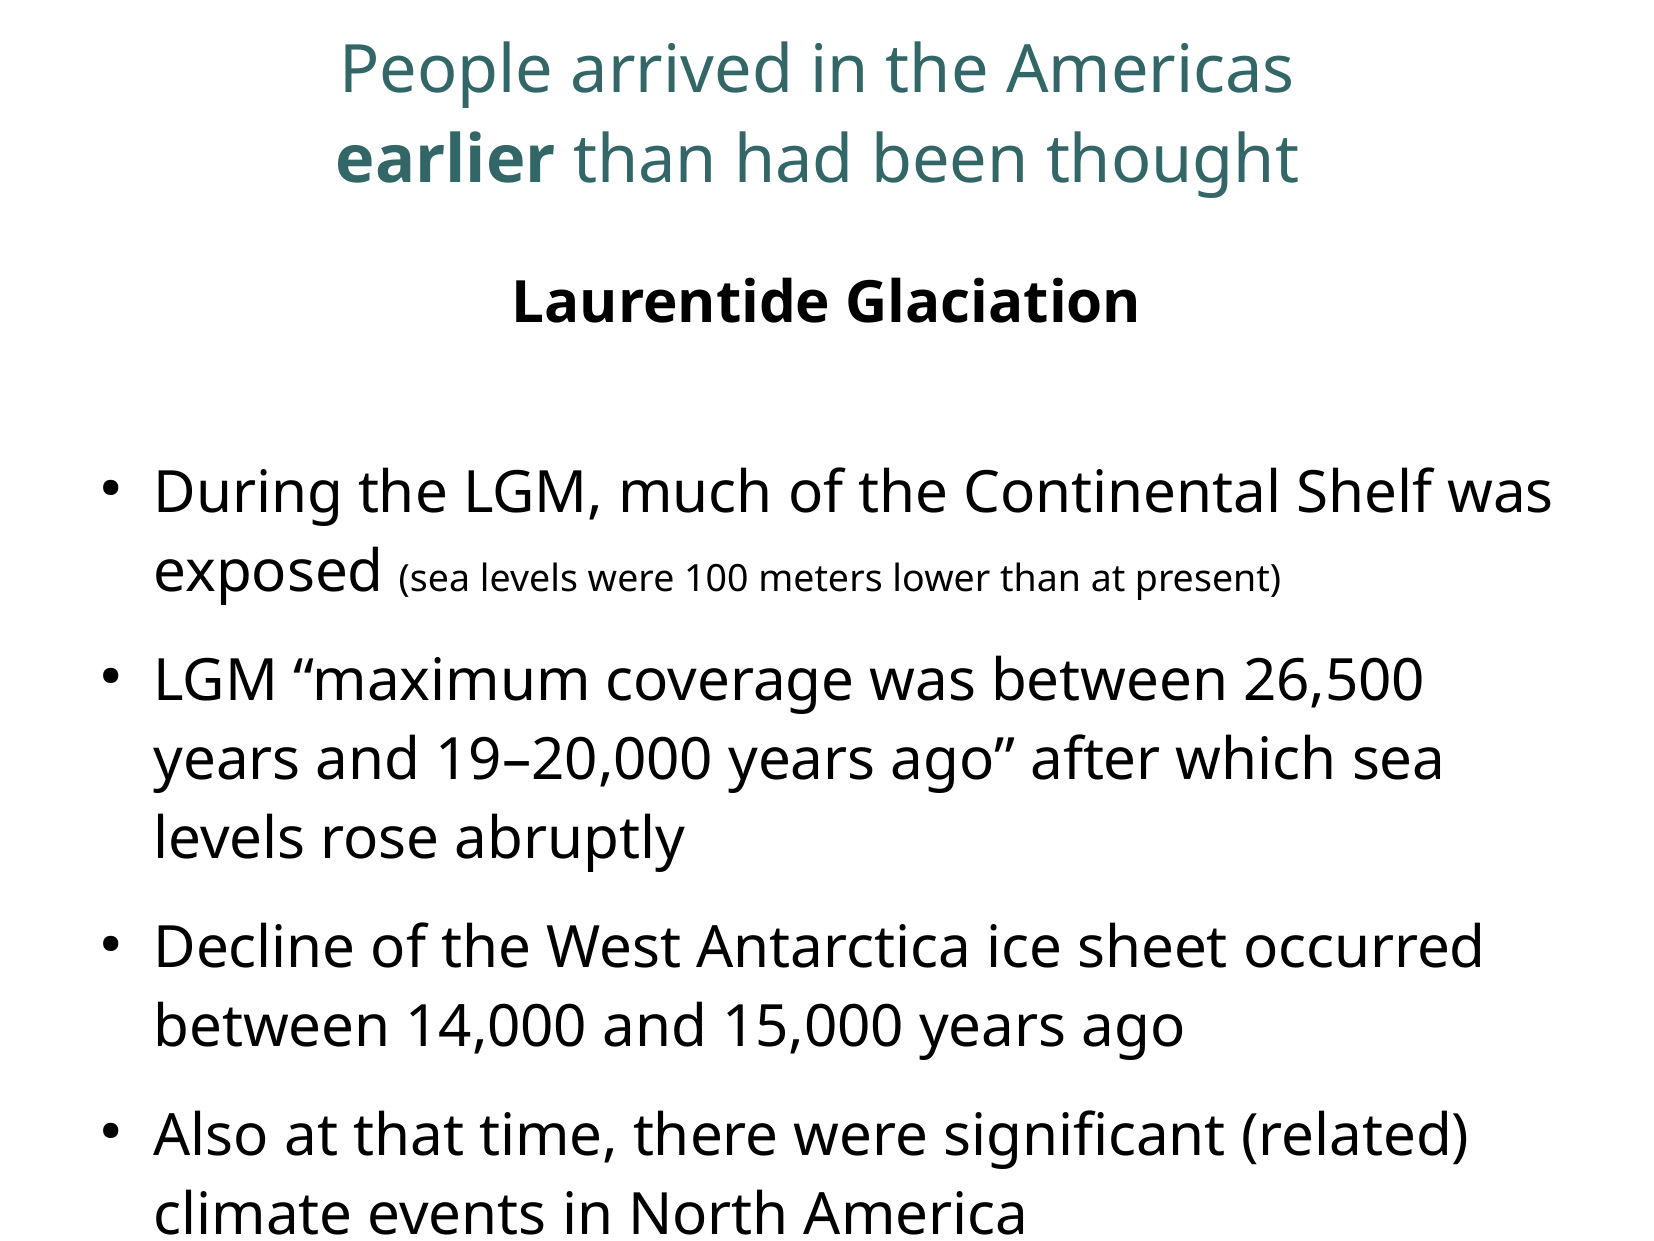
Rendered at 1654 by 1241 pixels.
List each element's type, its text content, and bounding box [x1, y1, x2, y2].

list Laurentide Glaciation During the LGM, much of the Continental Shelf was exposed (sea levels were 100 meters lower than at present) LGM “maximum coverage was between 26,500 years and 19–20,000 years ago” after which sea levels rose abruptly Decline of the West Antarctica ice sheet occurred between 14,000 and 15,000 years ago Also at that time, there were significant (related) climate events in North America [82, 260, 1571, 1241]
title People arrived in the Americas earlier than had been thought [82, 8, 1571, 216]
